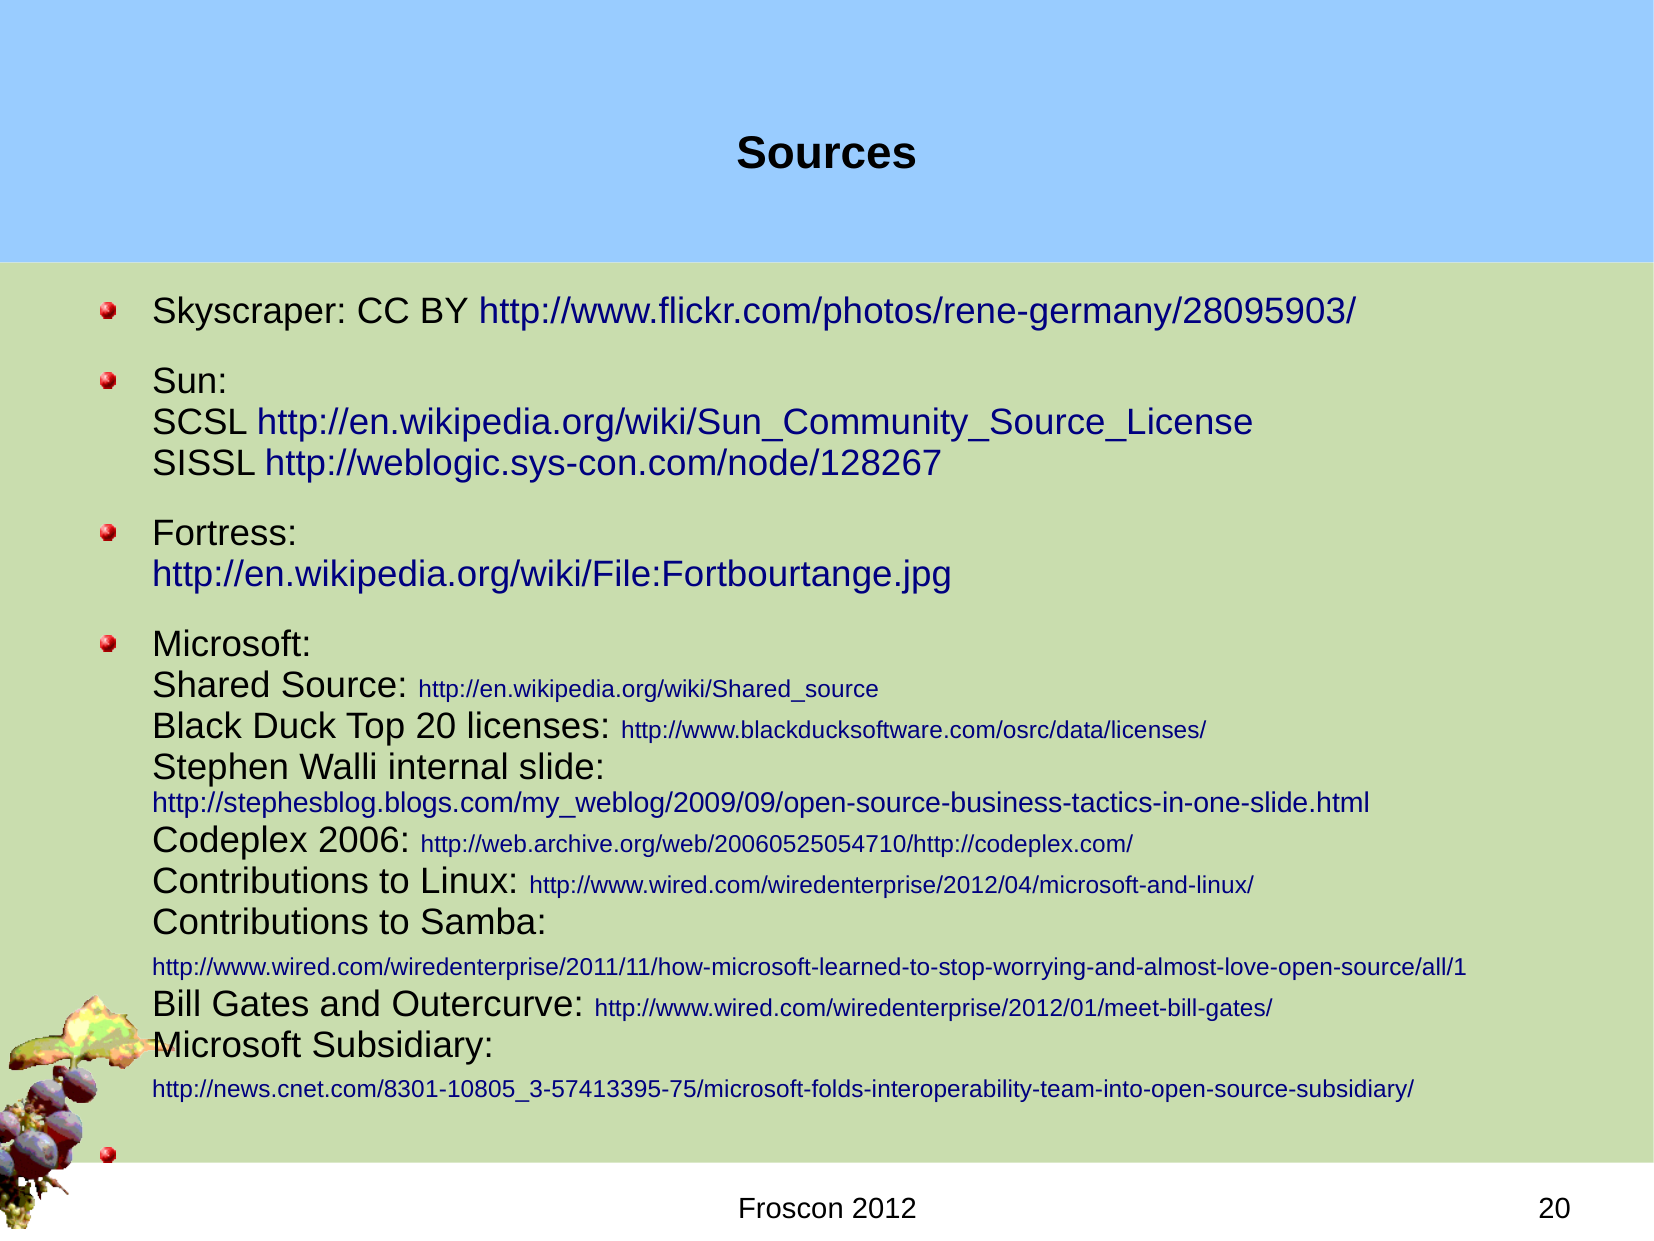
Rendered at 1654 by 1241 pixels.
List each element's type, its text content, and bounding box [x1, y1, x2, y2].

title Sources [82, 49, 1571, 257]
picture [0, 990, 188, 1229]
list Skyscraper: CC BY http://www.flickr.com/photos/rene-germany/28095903/ Sun: SCSL http://en.wikipedia.org/wiki/Sun_Community_Source_License SISSL http://weblogic.sys-con.com/node/128267 Fortress: http://en.wikipedia.org/wiki/File:Fortbourtange.jpg Microsoft: Shared Source: http://en.wikipedia.org/wiki/Shared_source Black Duck Top 20 licenses: http://www.blackducksoftware.com/osrc/data/licenses/ Stephen Walli internal slide: http://stephesblog.blogs.com/my_weblog/2009/09/open-source-business-tactics-in-one-slide.html Codeplex 2006: http://web.archive.org/web/20060525054710/http://codeplex.com/ Contributions to Linux: http://www.wired.com/wiredenterprise/2012/04/microsoft-and-linux/ Contributions to Samba: http://www.wired.com/wiredenterprise/2011/11/how-microsoft-learned-to-stop-worrying-and-almost-love-open-source/all/1 Bill Gates and Outercurve: http://www.wired.com/wiredenterprise/2012/01/meet-bill-gates/ Microsoft Subsidiary: http://news.cnet.com/8301-10805_3-57413395-75/microsoft-folds-interoperability-team-into-open-source-subsidiary/ [82, 290, 1571, 1109]
